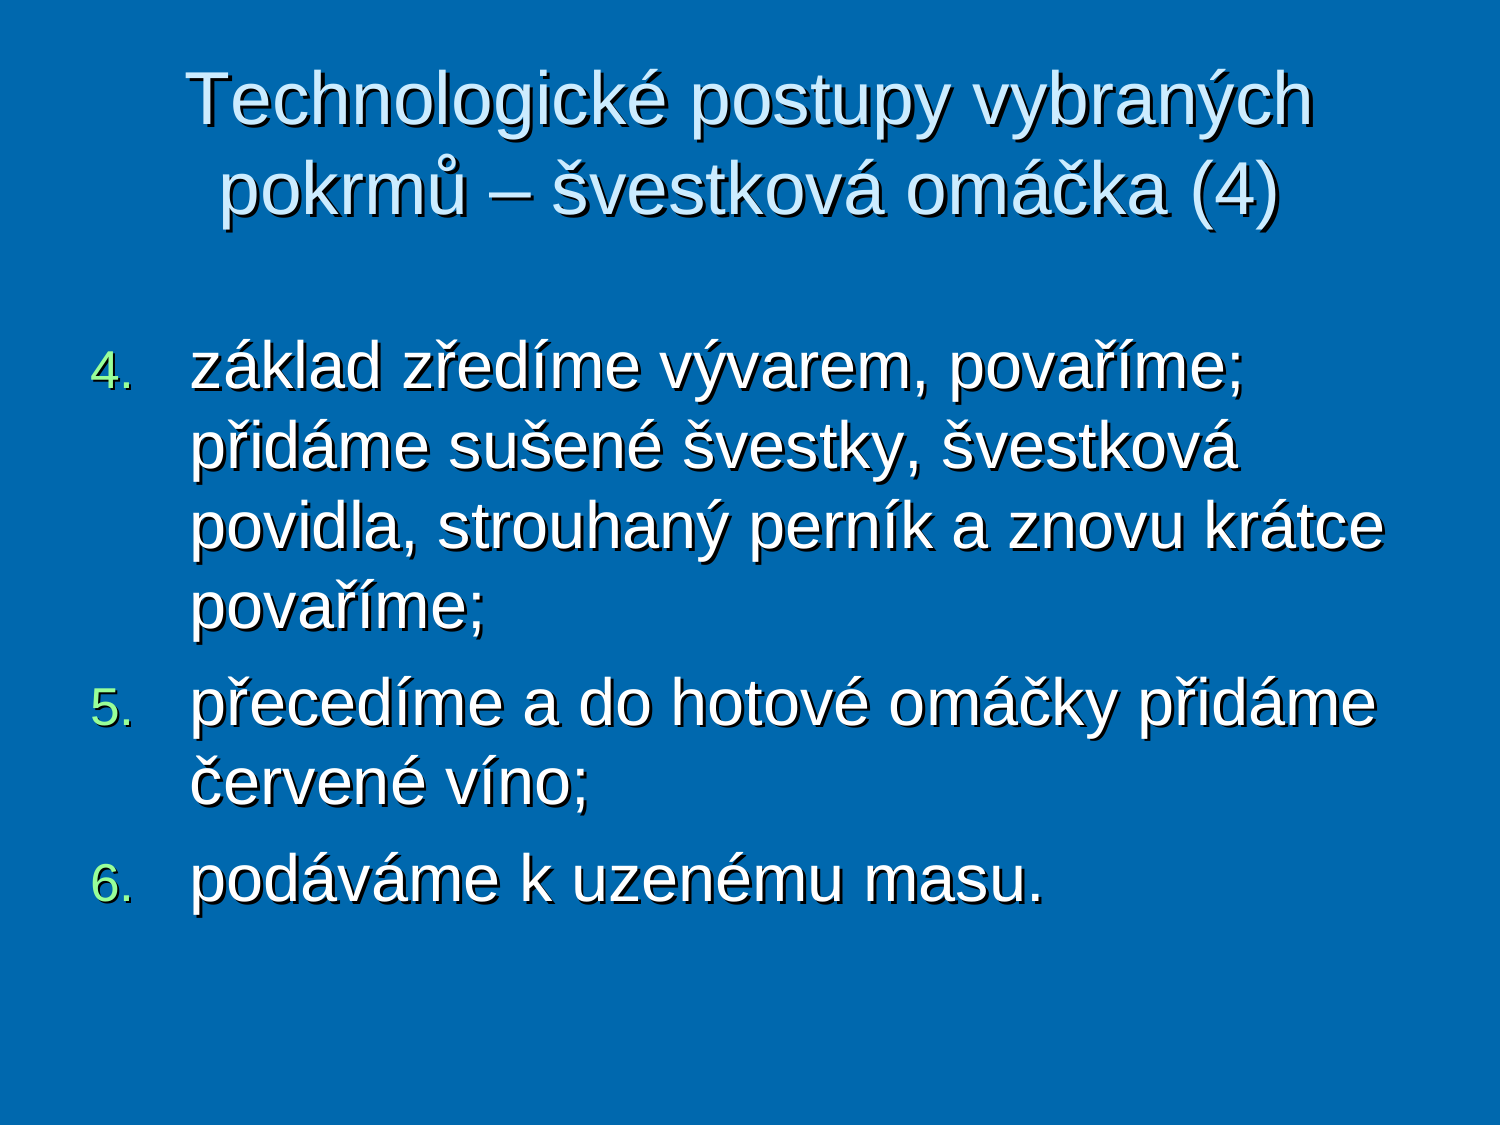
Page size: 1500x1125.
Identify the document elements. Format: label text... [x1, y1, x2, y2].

title Technologické postupy vybraných pokrmů – švestková omáčka (4) [75, 41, 1426, 237]
list základ zředíme vývarem, povaříme; přidáme sušené švestky, švestková povidla, strouhaný perník a znovu krátce povaříme; přecedíme a do hotové omáčky přidáme červené víno; podáváme k uzenému masu. [75, 314, 1426, 1020]
